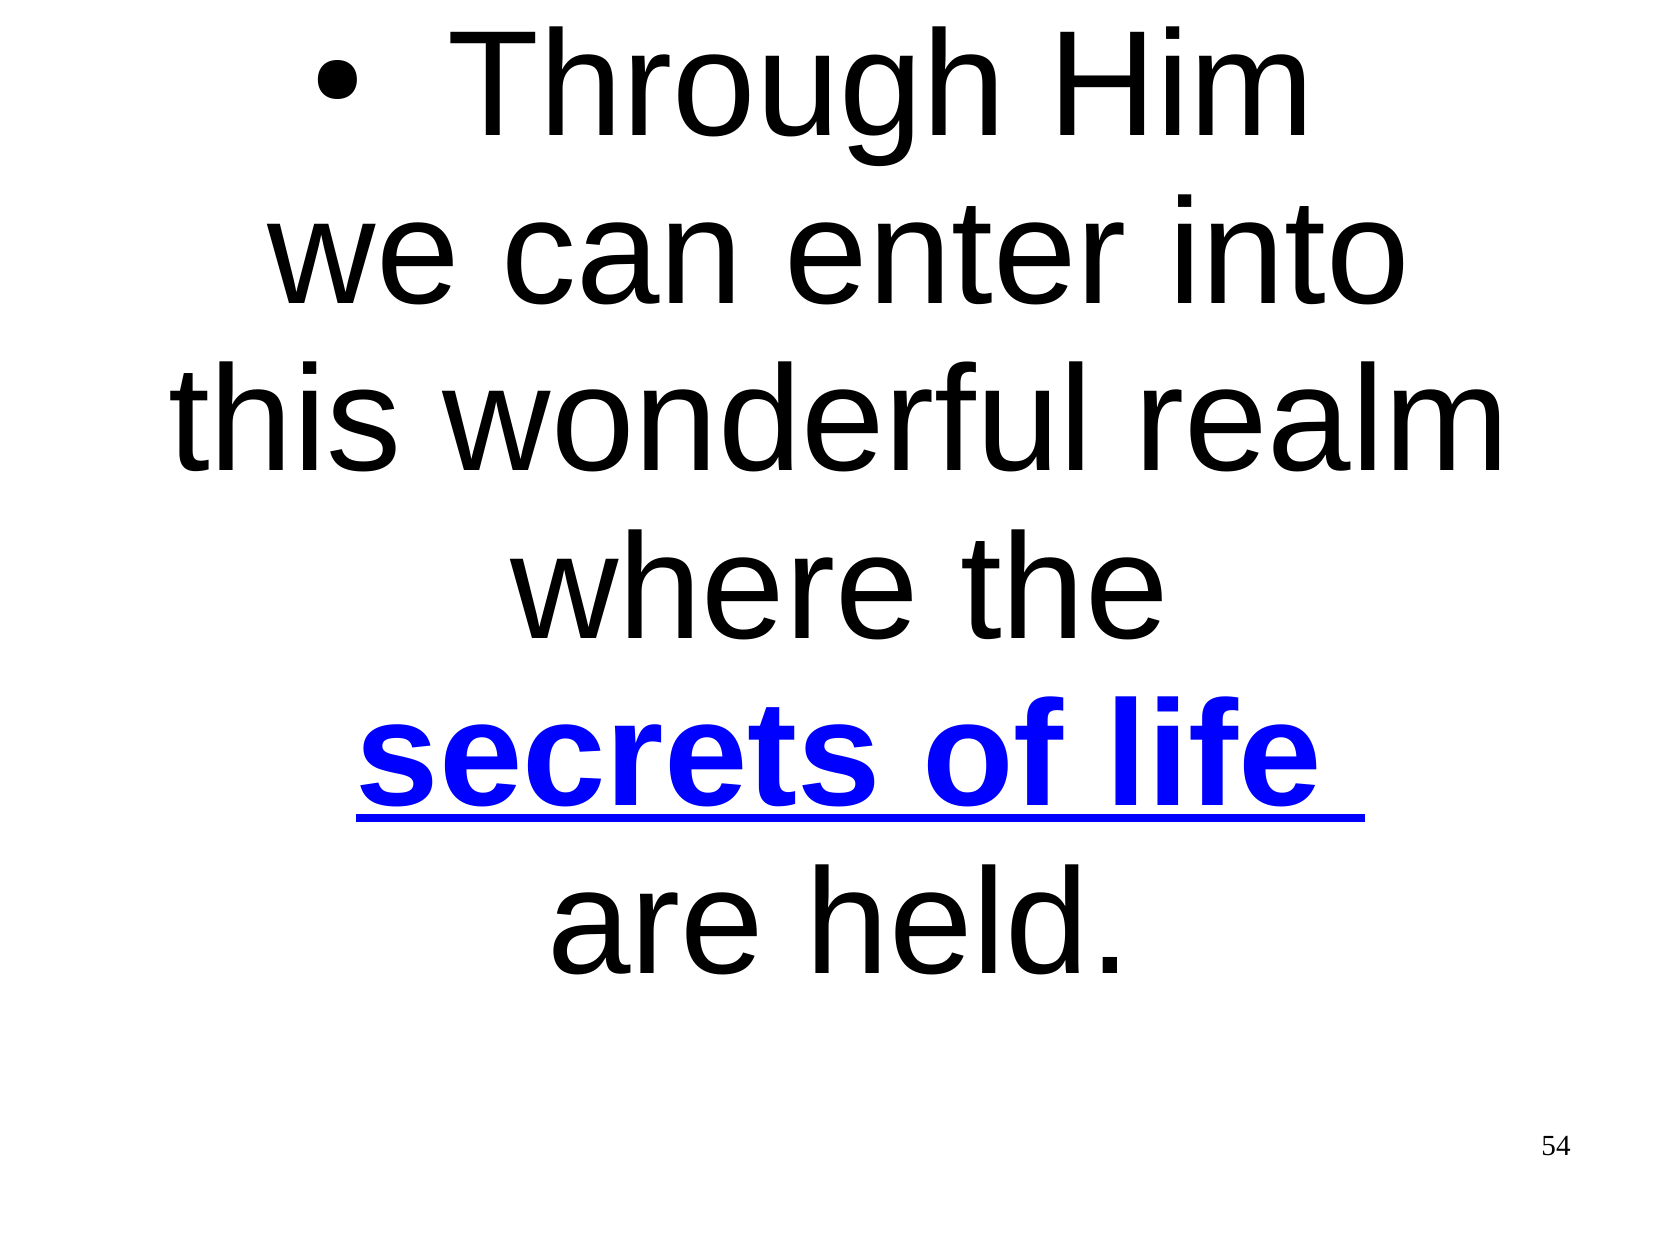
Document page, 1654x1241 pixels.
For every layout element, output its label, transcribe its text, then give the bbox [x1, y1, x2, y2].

list Through Him we can enter into this wonderful realm where the secrets of life are held. [0, 0, 1651, 1238]
